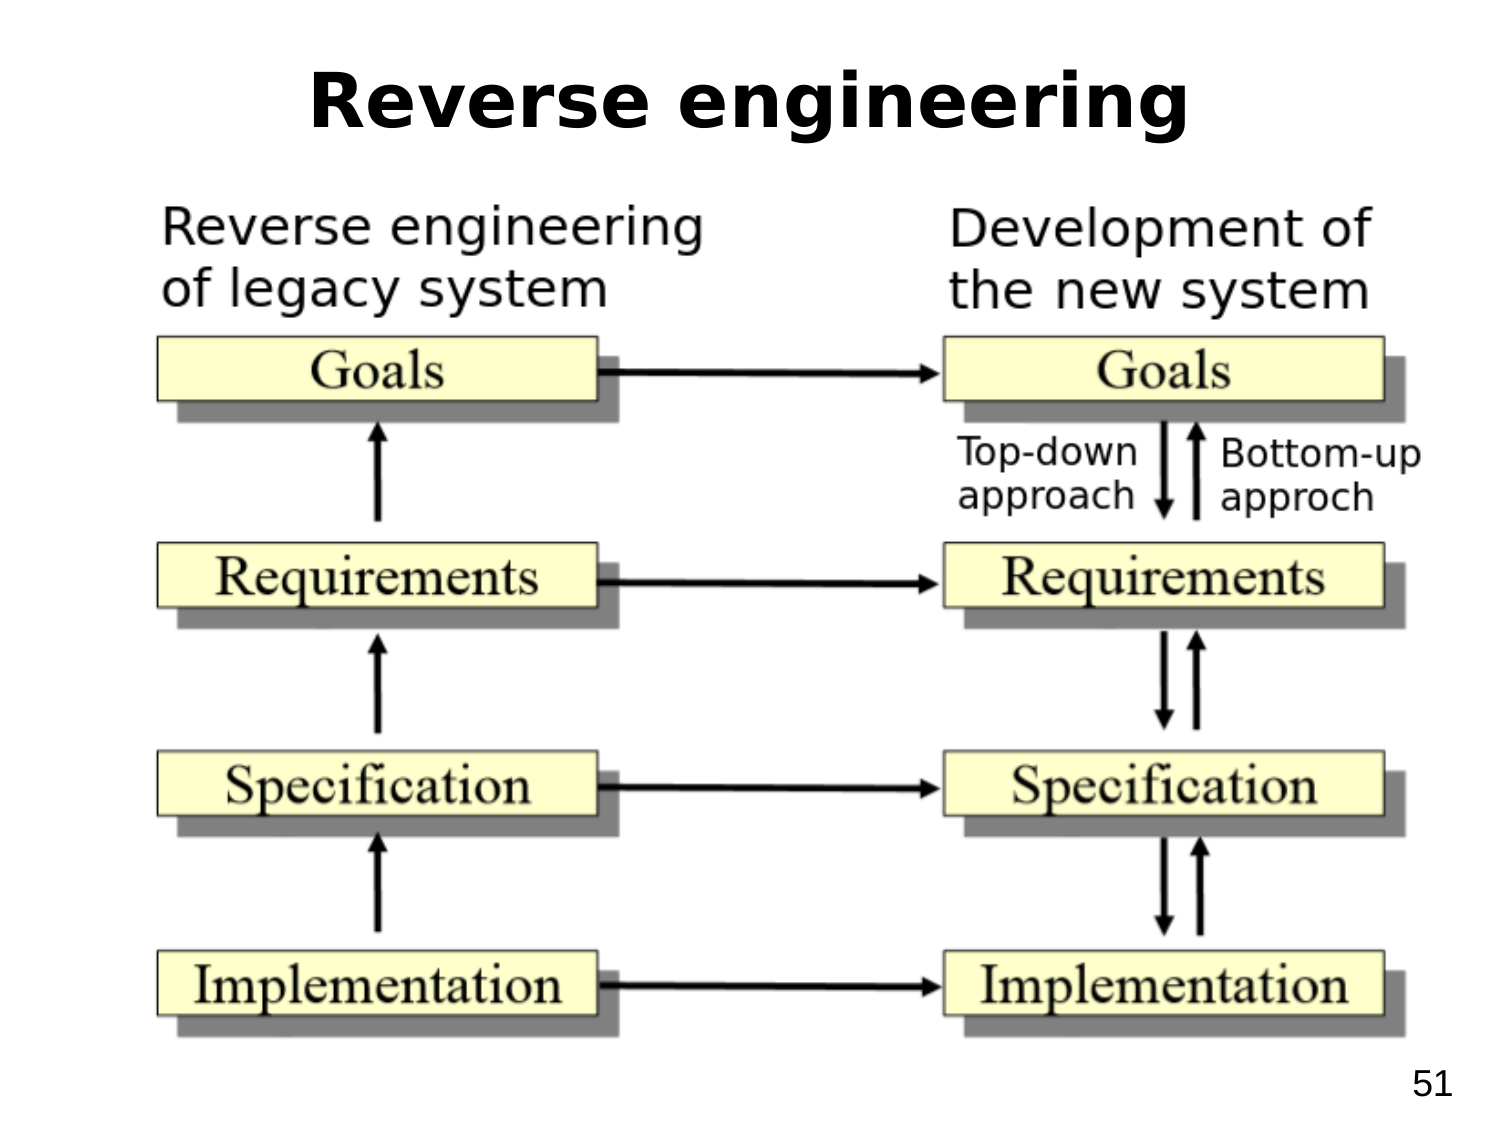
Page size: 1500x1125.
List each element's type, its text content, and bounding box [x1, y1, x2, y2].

picture [117, 185, 1428, 1063]
title Reverse engineering [75, 44, 1425, 177]
